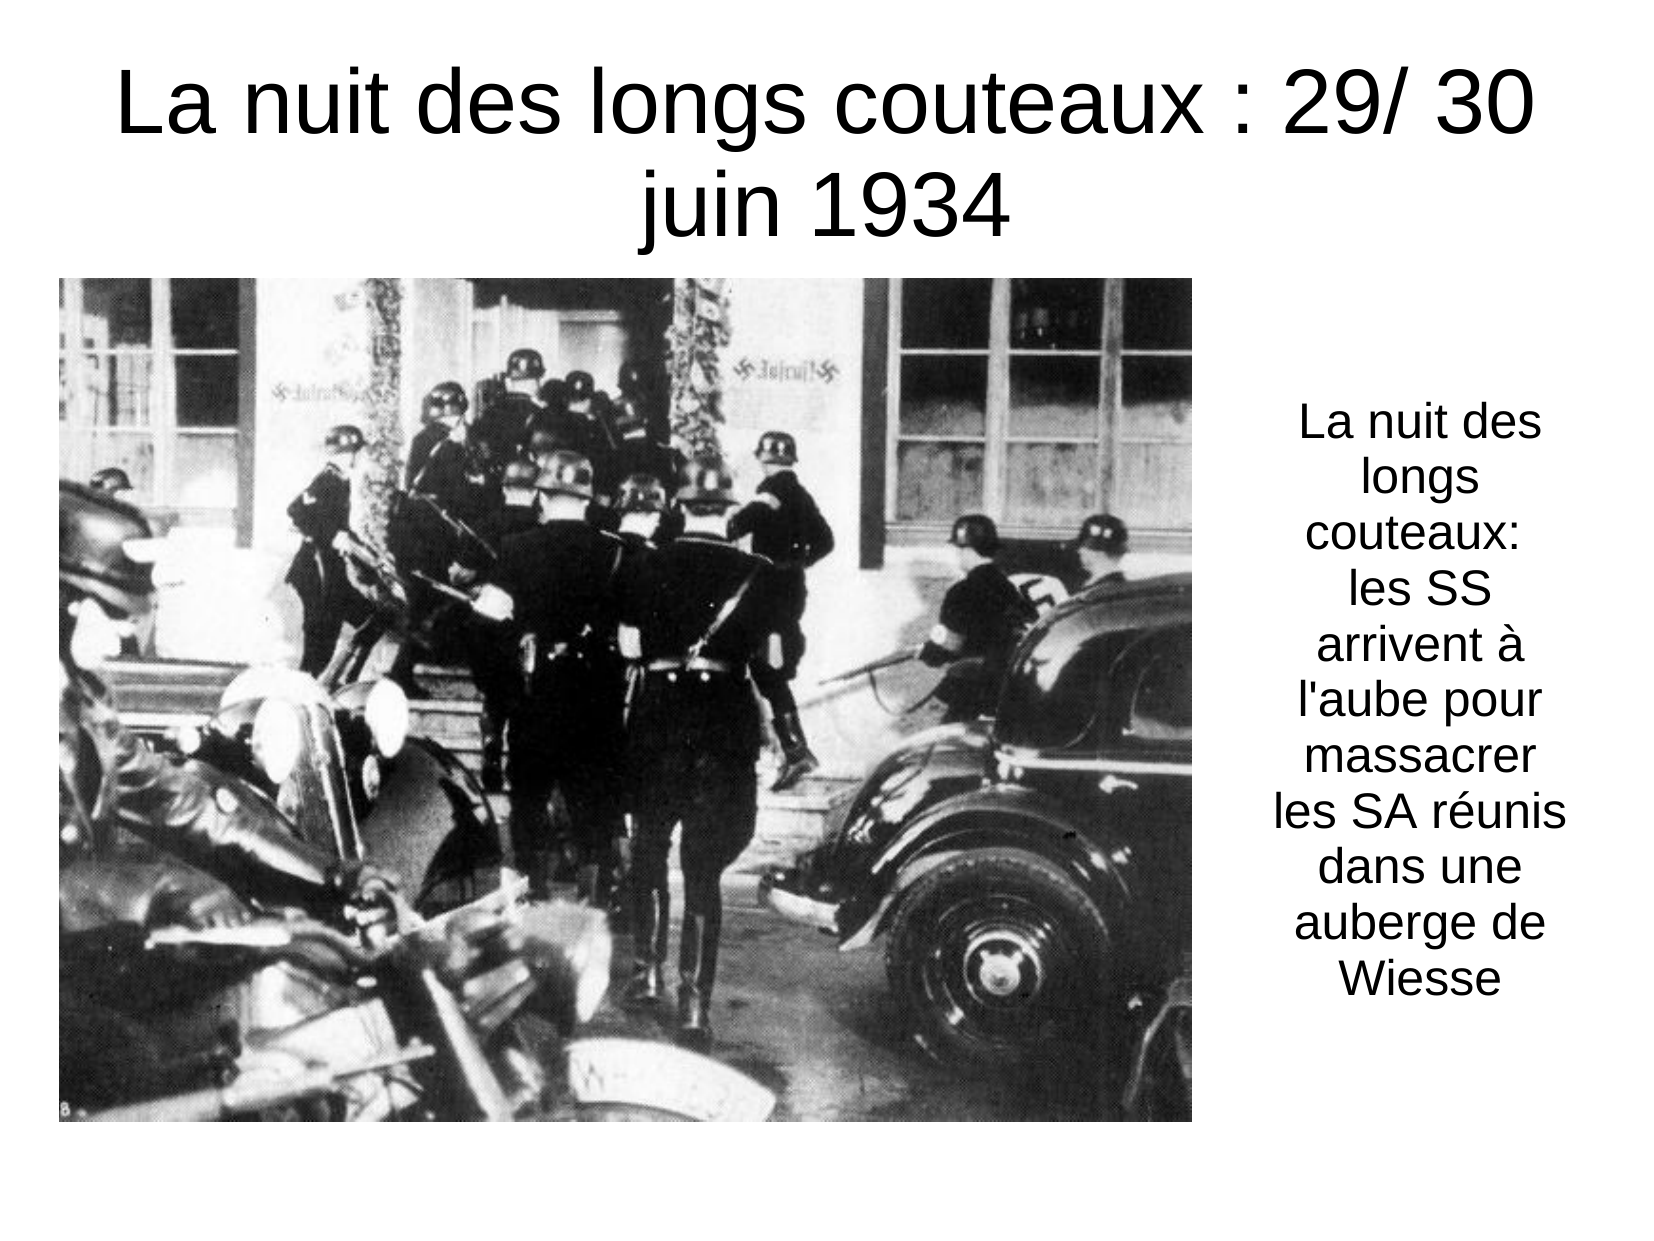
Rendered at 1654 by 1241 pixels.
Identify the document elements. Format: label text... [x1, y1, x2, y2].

subtitle La nuit des longs couteaux: les SS arrivent à l'aube pour massacrer les SA réunis dans une auberge de Wiesse [1269, 297, 1571, 1102]
picture [59, 278, 1192, 1123]
title La nuit des longs couteaux : 29/ 30 juin 1934 [82, 49, 1571, 257]
